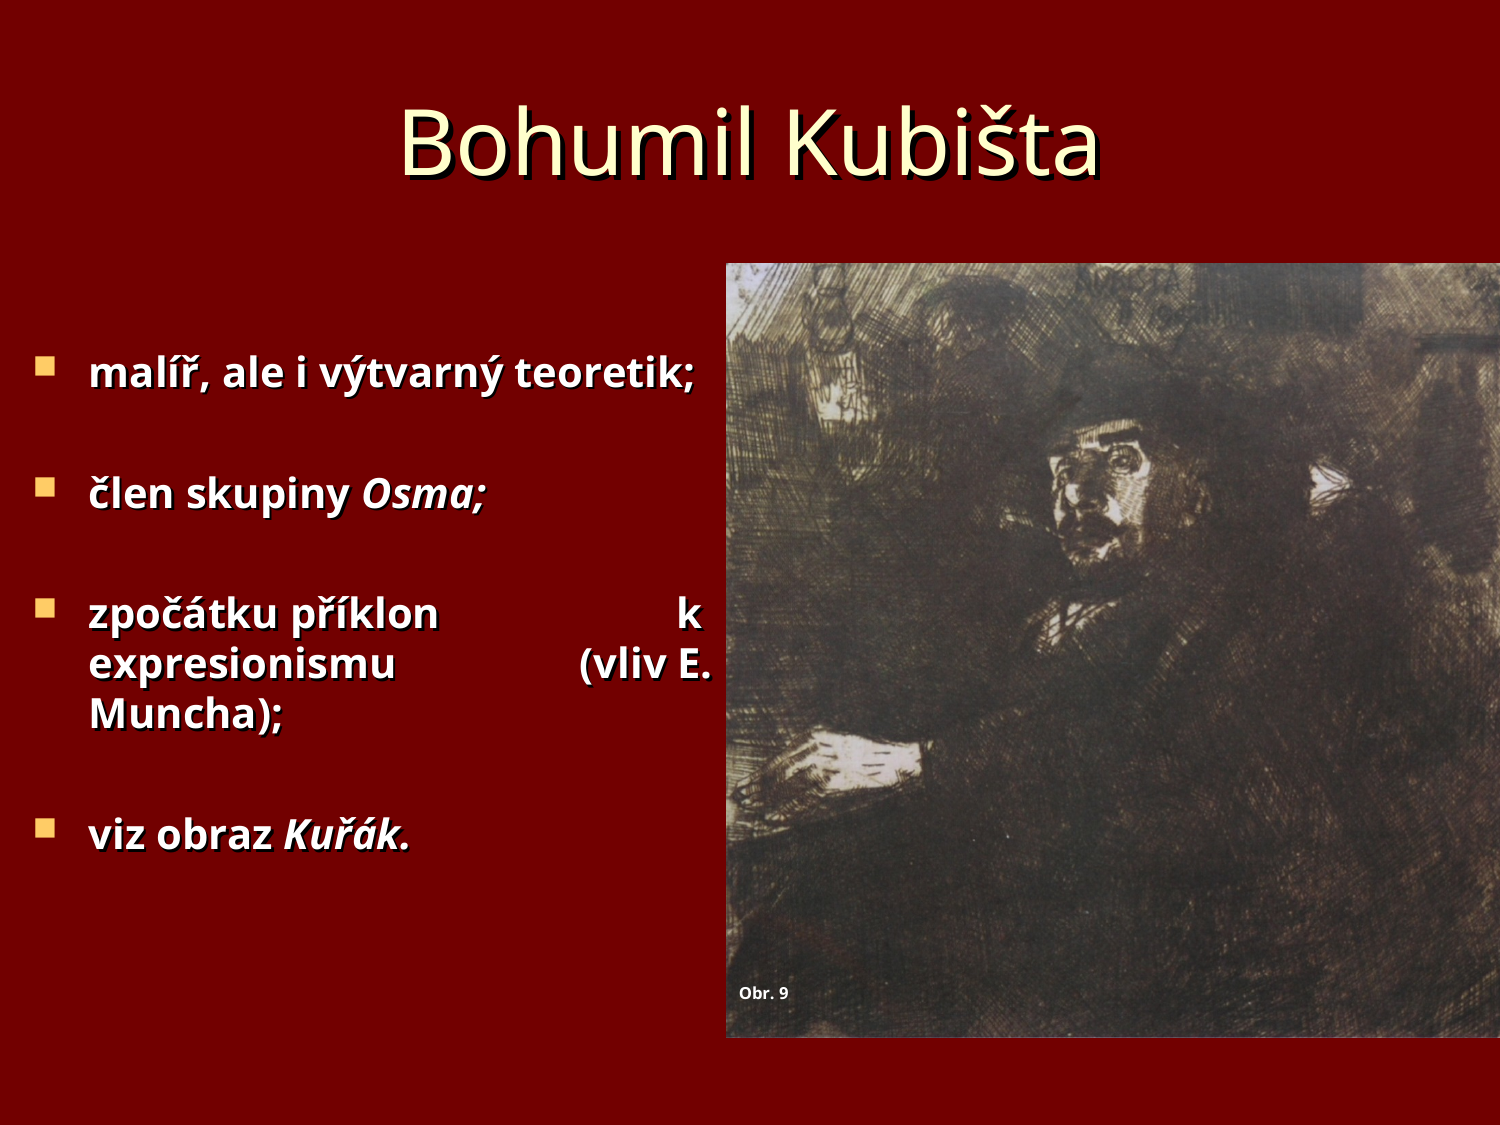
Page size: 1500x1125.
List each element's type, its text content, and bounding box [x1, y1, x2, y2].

list malíř, ale i výtvarný teoretik; člen skupiny Osma; zpočátku příklon k expresionismu (vliv E. Muncha); viz obraz Kuřák. [17, 338, 738, 1076]
title Bohumil Kubišta [75, 45, 1426, 233]
text_box [726, 263, 1500, 1038]
text_box Obr. 9 [724, 975, 804, 1011]
